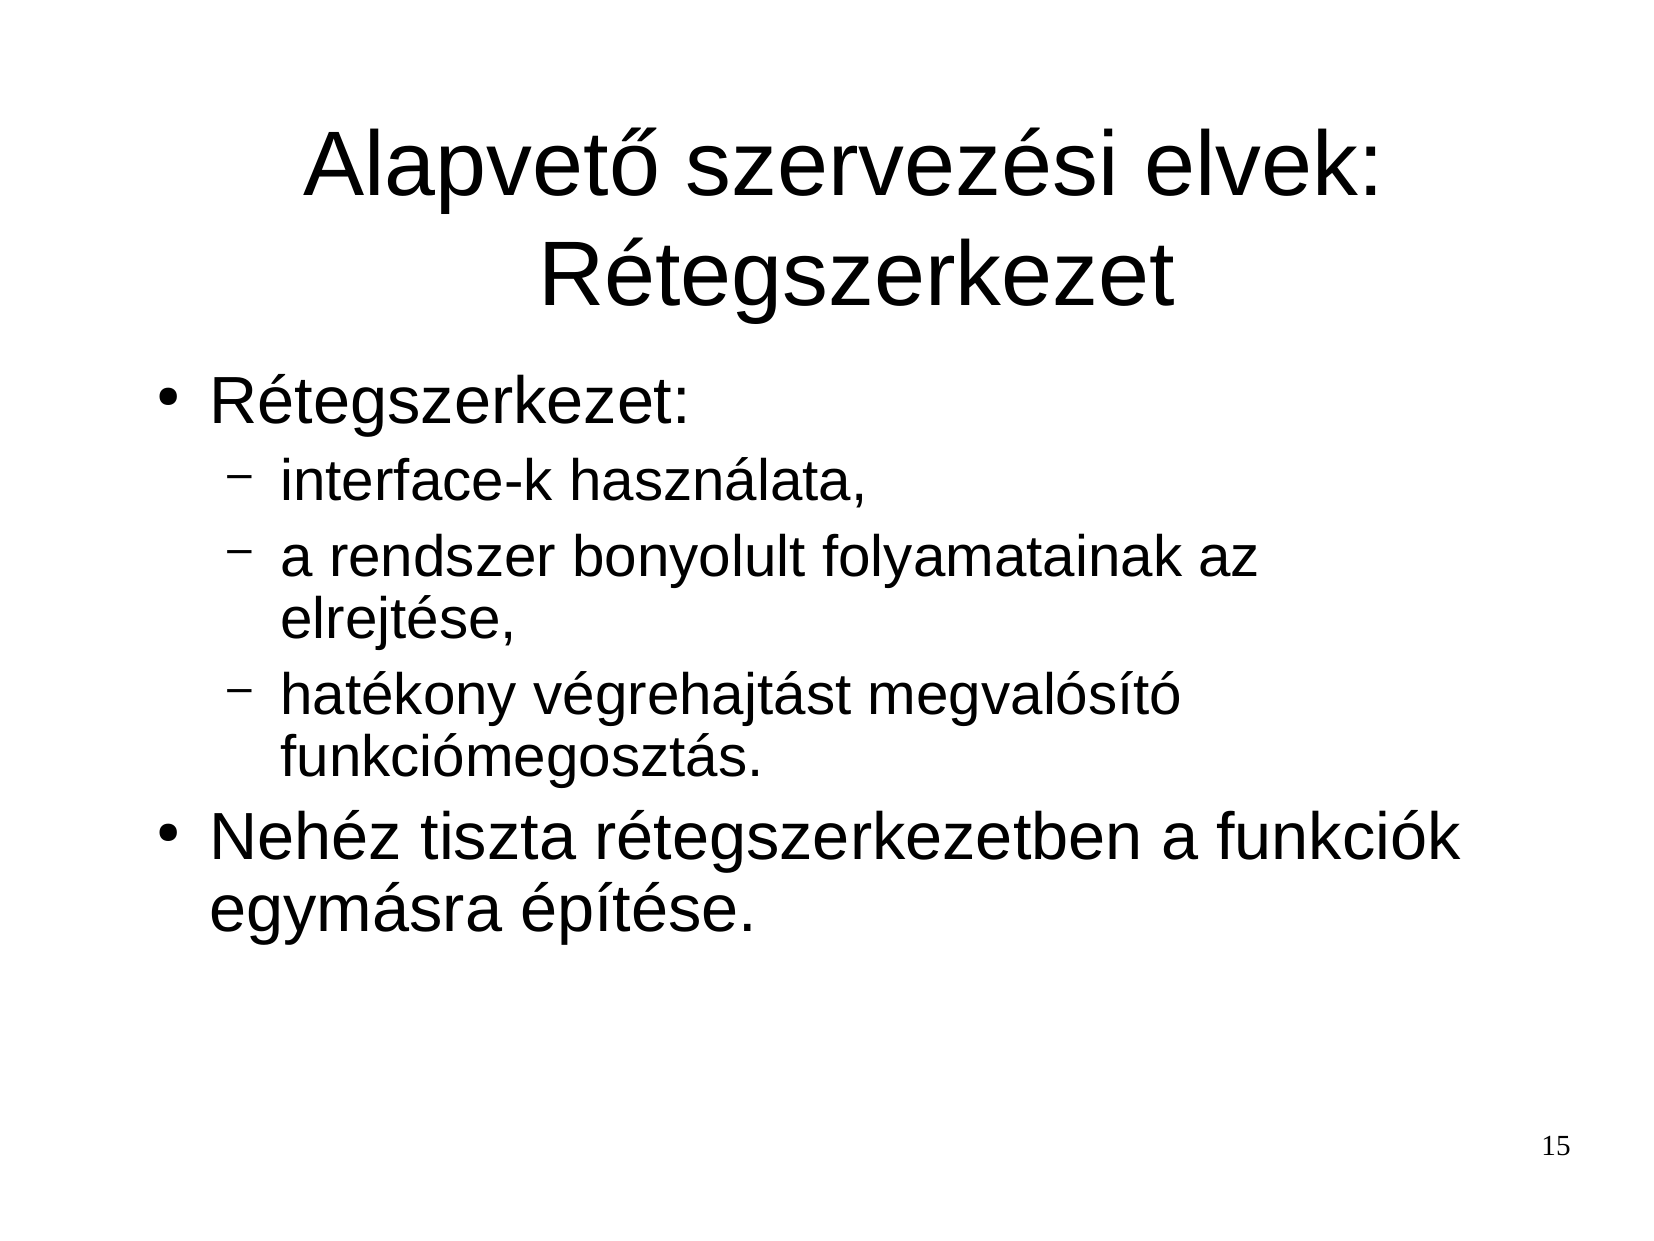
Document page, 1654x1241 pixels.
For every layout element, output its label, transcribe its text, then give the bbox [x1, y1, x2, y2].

title Alapvető szervezési elvek: Rétegszerkezet [124, 110, 1530, 317]
list Rétegszerkezet: interface-k használata, a rendszer bonyolult folyamatainak az elrejtése, hatékony végrehajtást megvalósító funkciómegosztás. Nehéz tiszta rétegszerkezetben a funkciók egymásra építése. [124, 358, 1530, 1103]
